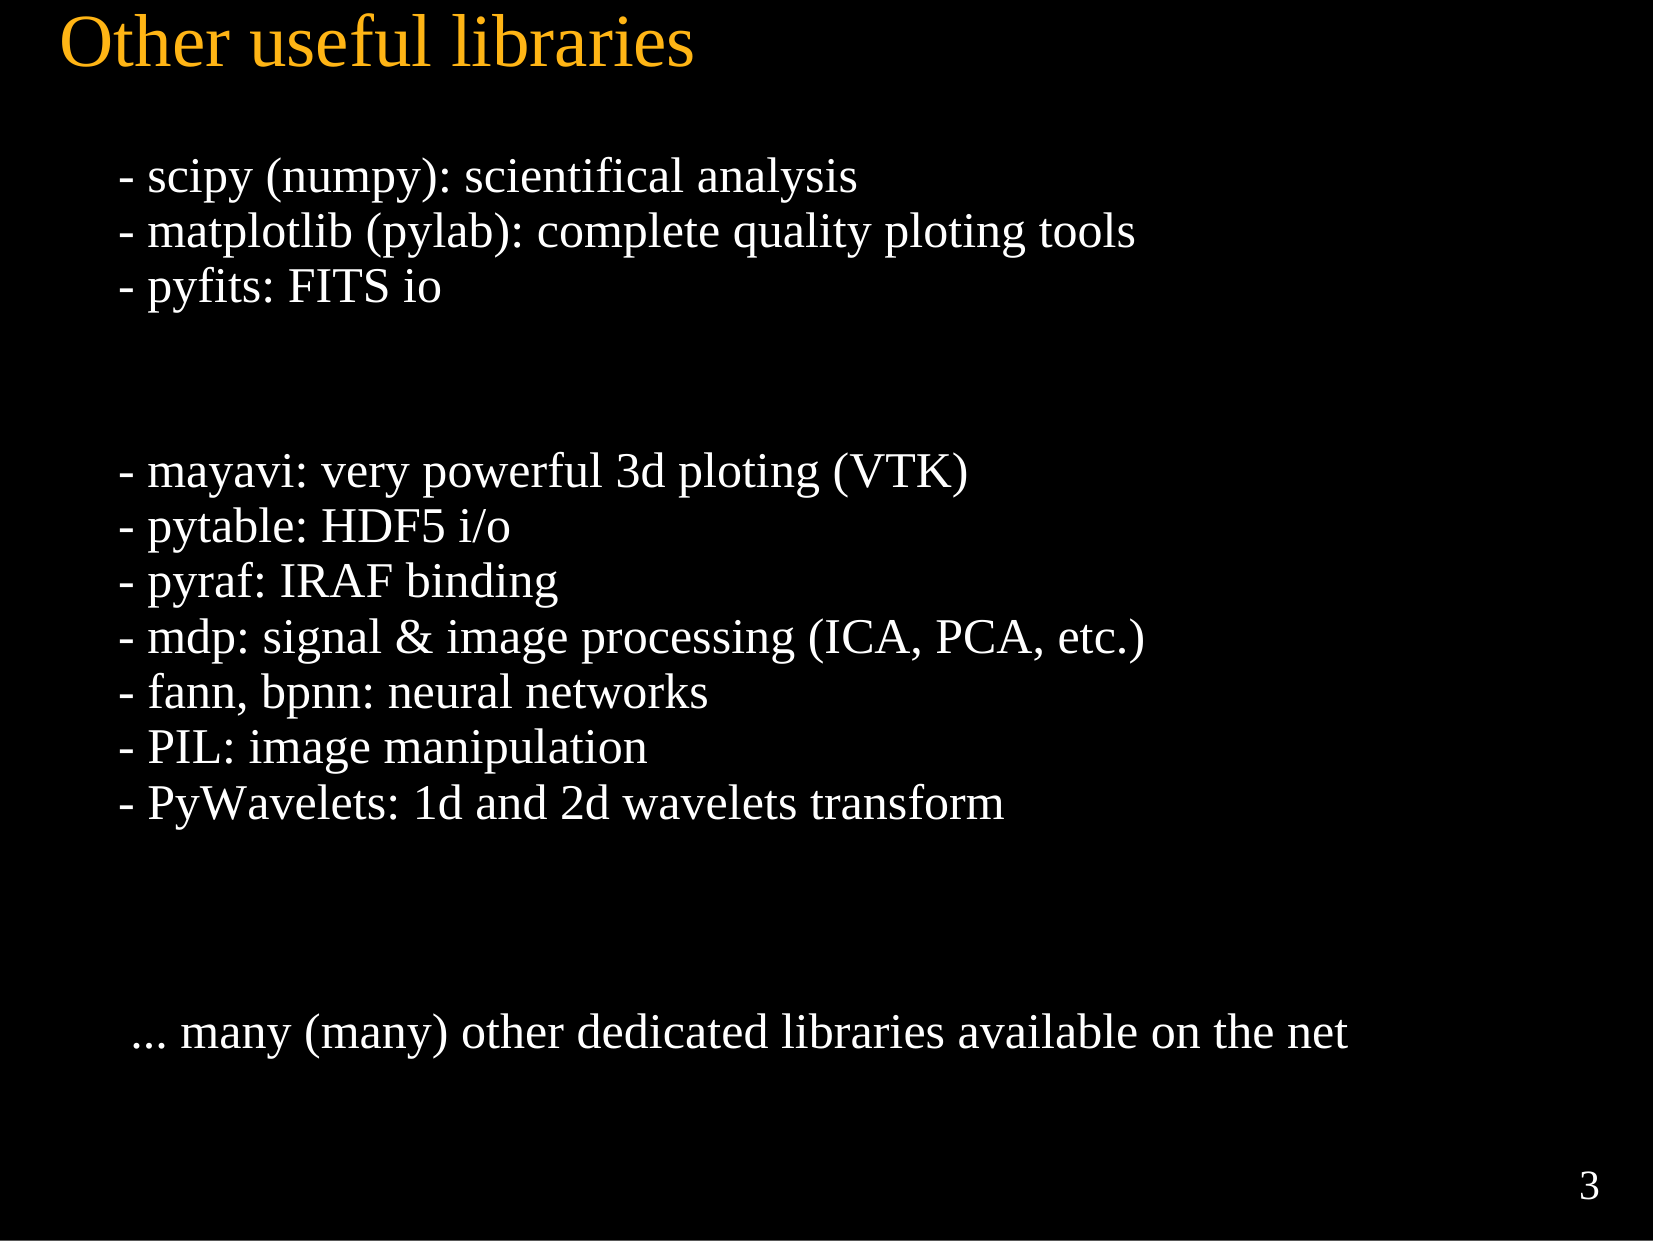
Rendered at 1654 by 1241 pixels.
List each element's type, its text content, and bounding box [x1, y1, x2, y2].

text_box Other useful libraries [59, 0, 1300, 104]
text_box - scipy (numpy): scientifical analysis - matplotlib (pylab): complete quality ploting tools - pyfits: FITS io [118, 147, 1138, 356]
text_box - mayavi: very powerful 3d ploting (VTK) - pytable: HDF5 i/o - pyraf: IRAF binding - mdp: signal & image processing (ICA, PCA, etc.) - fann, bpnn: neural networks - PIL: image manipulation - PyWavelets: 1d and 2d wavelets transform [118, 442, 1146, 928]
text_box ... many (many) other dedicated libraries available on the net [130, 1003, 1350, 1074]
